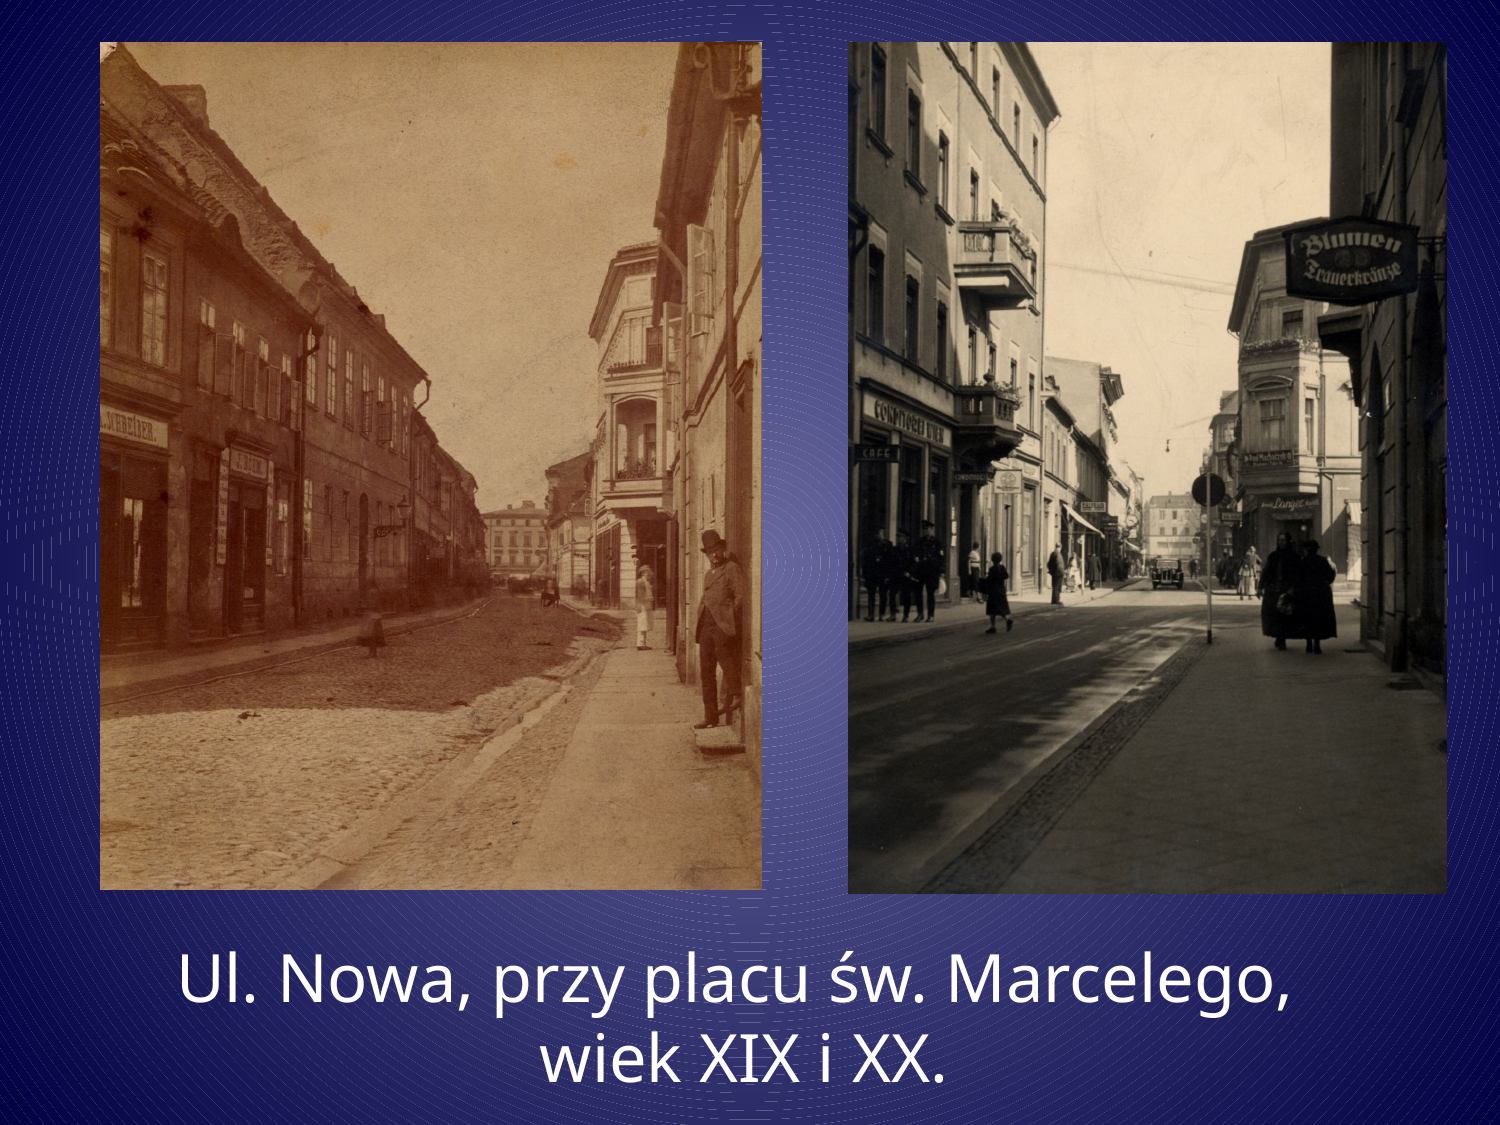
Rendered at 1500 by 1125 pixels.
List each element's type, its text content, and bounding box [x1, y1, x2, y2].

picture [848, 42, 1447, 894]
picture [100, 42, 762, 890]
text_box Ul. Nowa, przy placu św. Marcelego, wiek XIX i XX. [76, 928, 1412, 1106]
